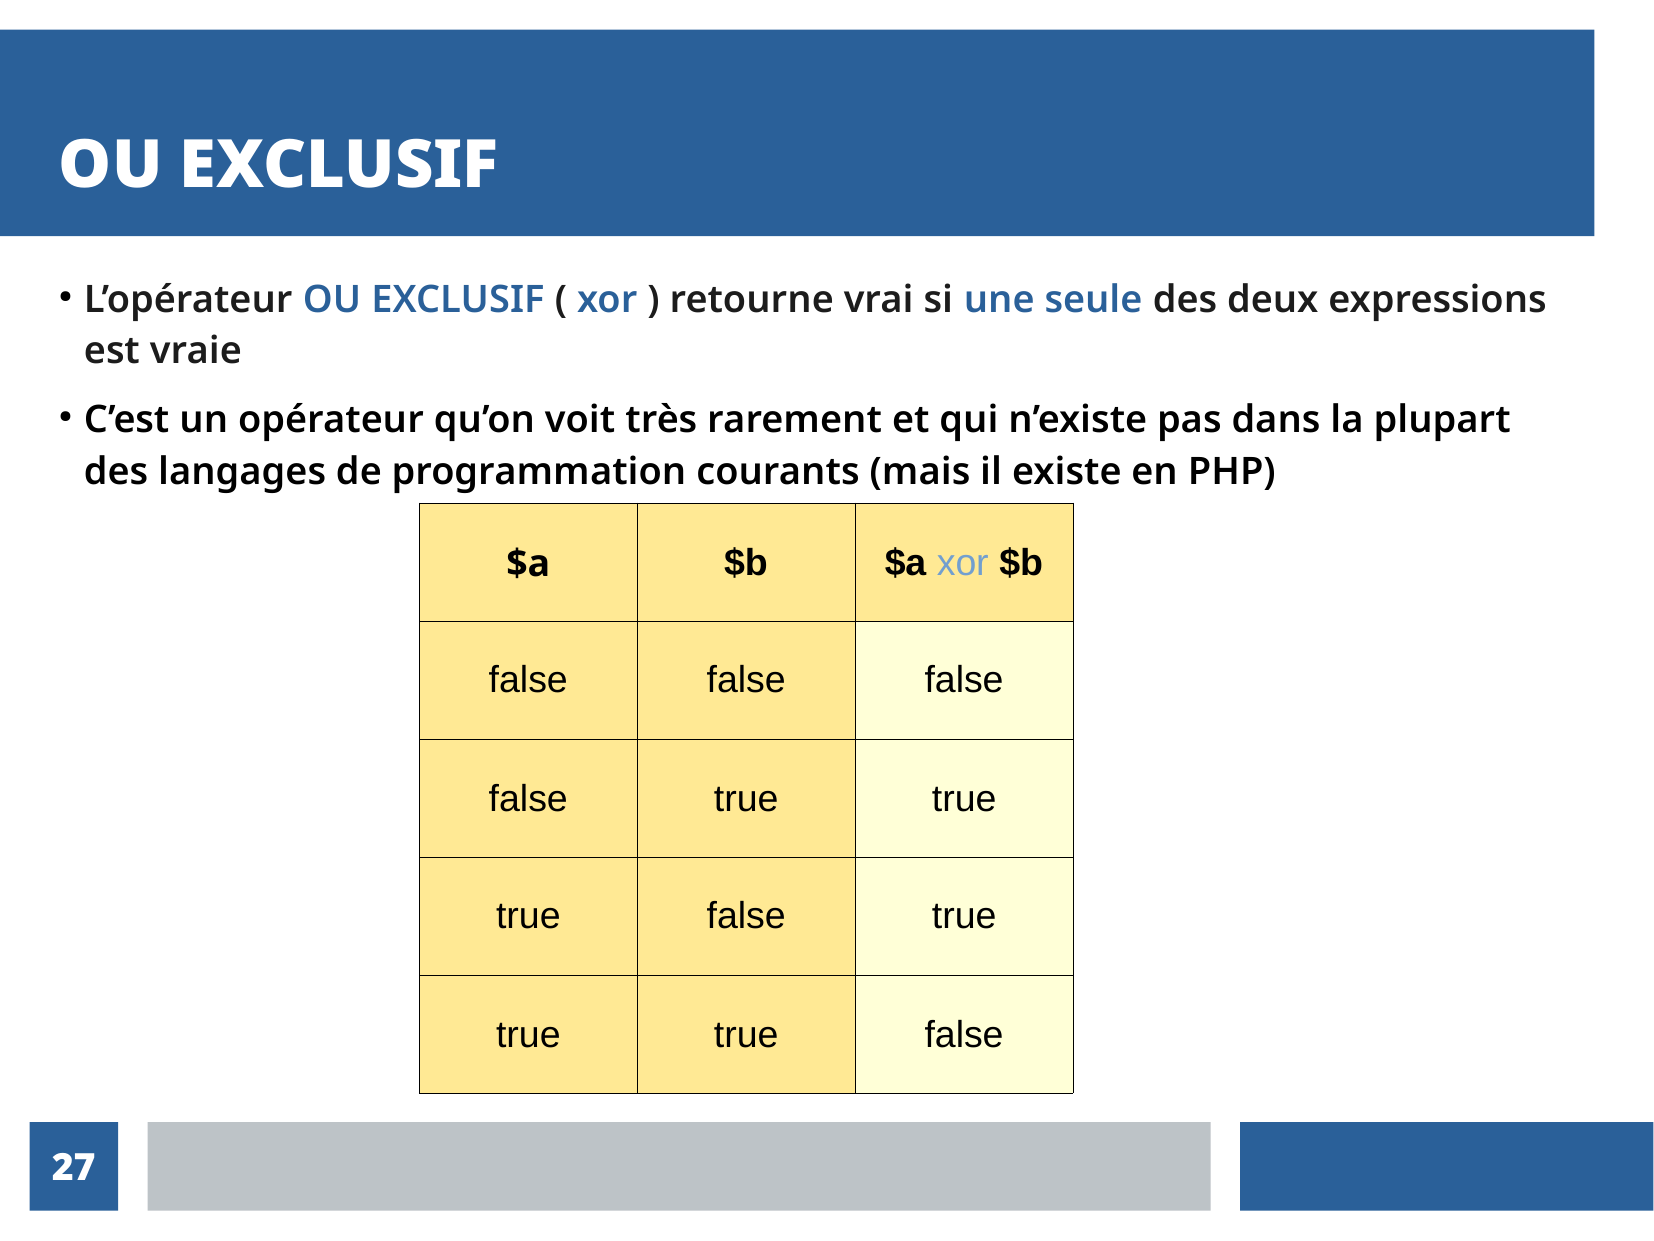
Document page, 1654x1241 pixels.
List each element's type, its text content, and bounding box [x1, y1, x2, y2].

table_cell true [638, 740, 855, 857]
table_header $a xor $b [856, 504, 1073, 621]
table_cell true [420, 858, 637, 975]
list L’opérateur OU EXCLUSIF ( xor ) retourne vrai si une seule des deux expressions est vraie C’est un opérateur qu’on voit très rarement et qui n’existe pas dans la plupart des langages de programmation courants (mais il existe en PHP) [59, 271, 1565, 497]
title OU EXCLUSIF [59, 59, 1595, 207]
table_cell false [420, 622, 637, 739]
table_cell false [856, 976, 1073, 1093]
table_header $b [638, 504, 855, 621]
table_cell false [420, 740, 637, 857]
table_cell false [638, 622, 855, 739]
table_cell true [856, 740, 1073, 857]
table_cell true [638, 976, 855, 1093]
table_cell false [856, 622, 1073, 739]
table_cell true [420, 976, 637, 1093]
table_cell true [856, 858, 1073, 975]
table_header $a [420, 504, 637, 621]
table_cell false [638, 858, 855, 975]
